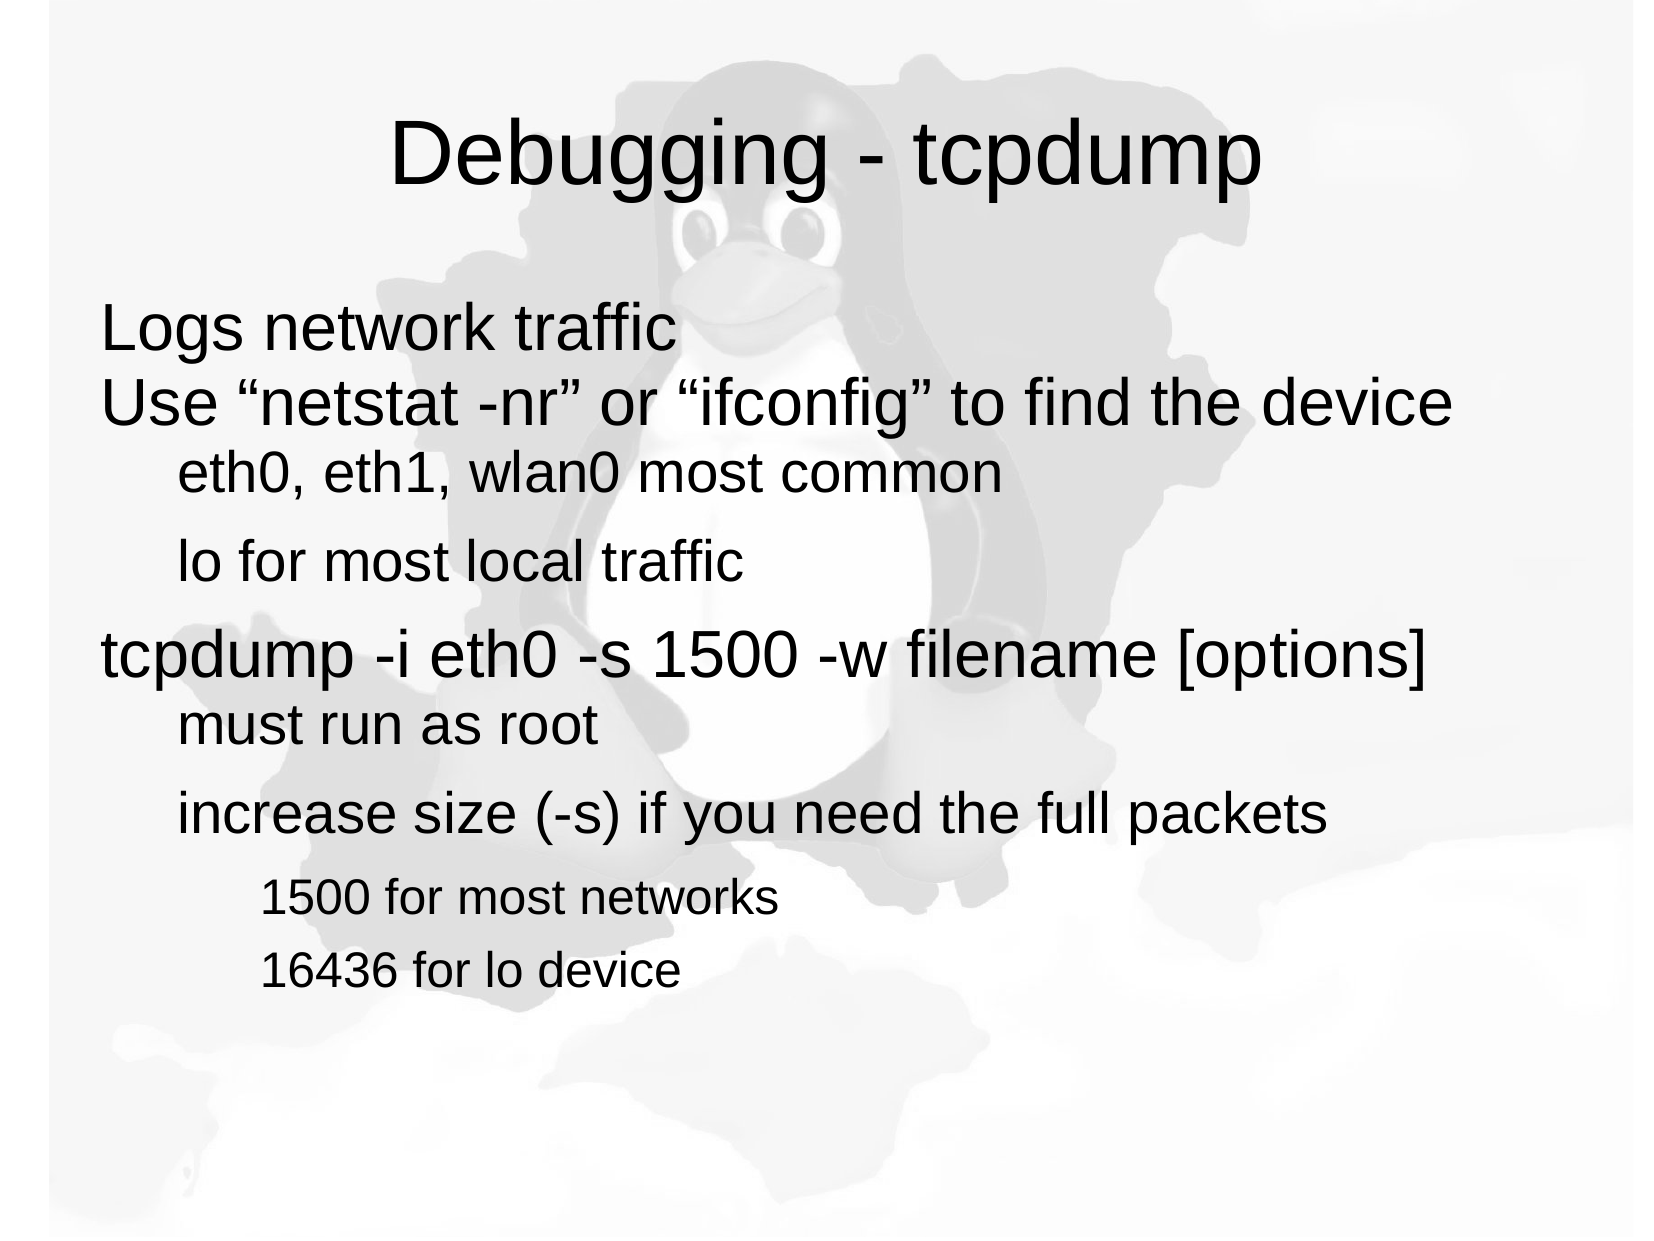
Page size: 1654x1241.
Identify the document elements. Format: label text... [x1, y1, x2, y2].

picture [49, 0, 1634, 1237]
title Debugging - tcpdump [82, 49, 1571, 257]
list Logs network traffic Use “netstat -nr” or “ifconfig” to find the device eth0, eth1, wlan0 most common lo for most local traffic tcpdump -i eth0 -s 1500 -w filename [options] must run as root increase size (-s) if you need the full packets 1500 for most networks 16436 for lo device [82, 290, 1571, 1109]
